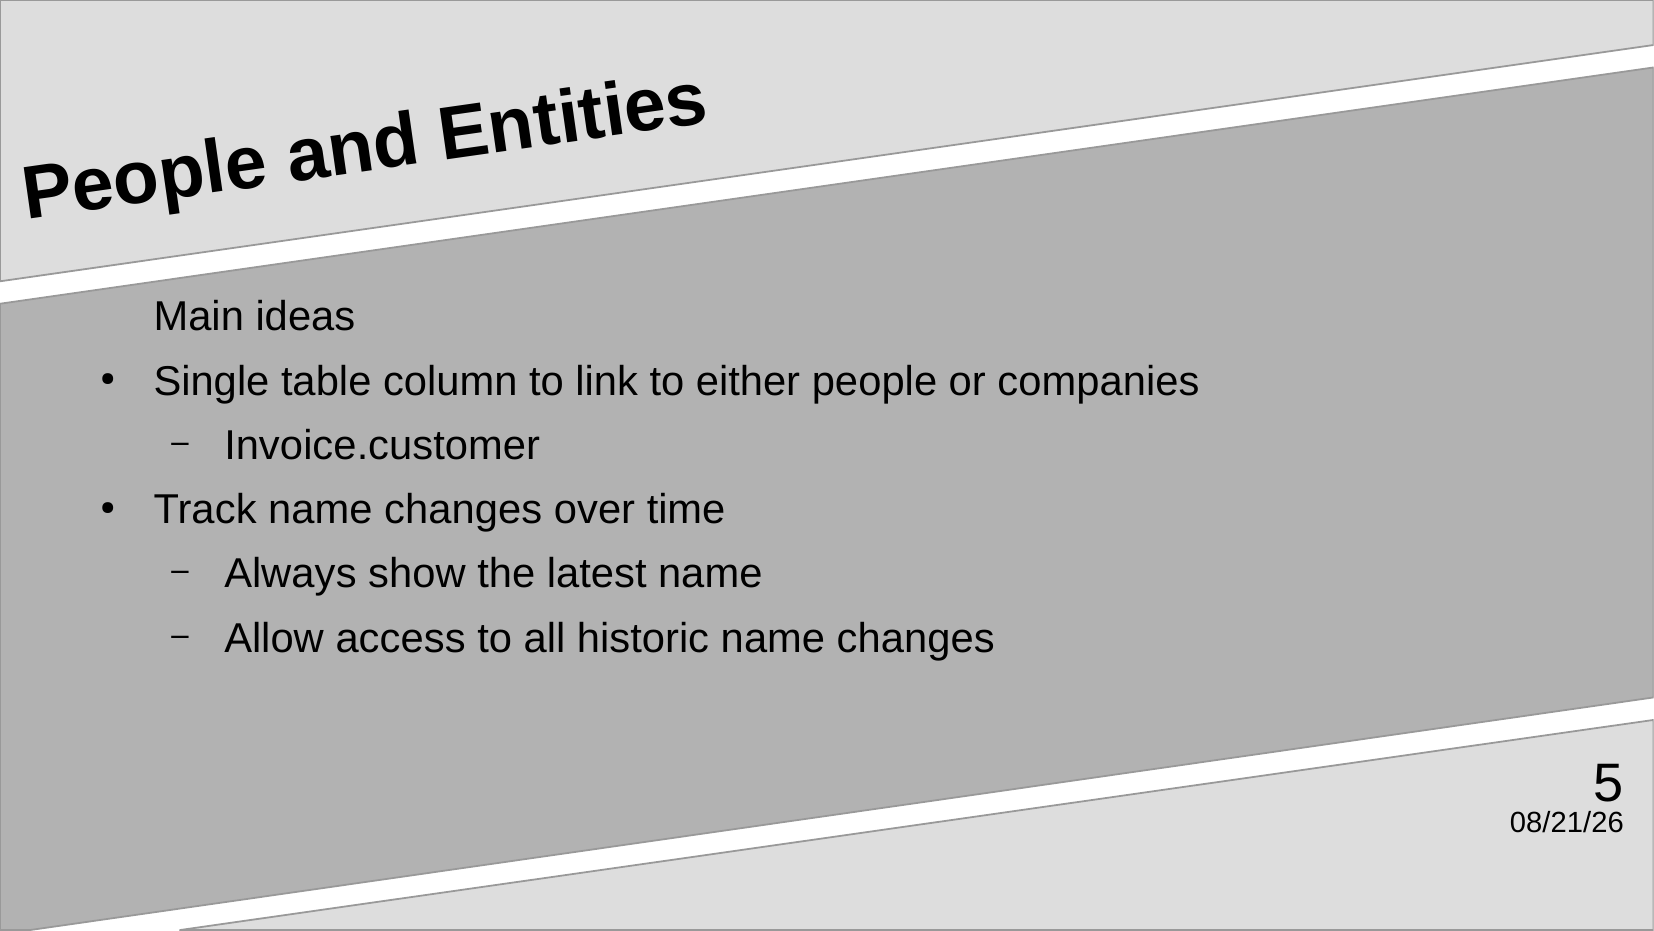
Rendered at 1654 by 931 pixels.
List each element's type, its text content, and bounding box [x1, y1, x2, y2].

list Main ideas Single table column to link to either people or companies Invoice.customer Track name changes over time Always show the latest name Allow access to all historic name changes [82, 292, 1538, 833]
title People and Entities [11, 0, 1496, 272]
